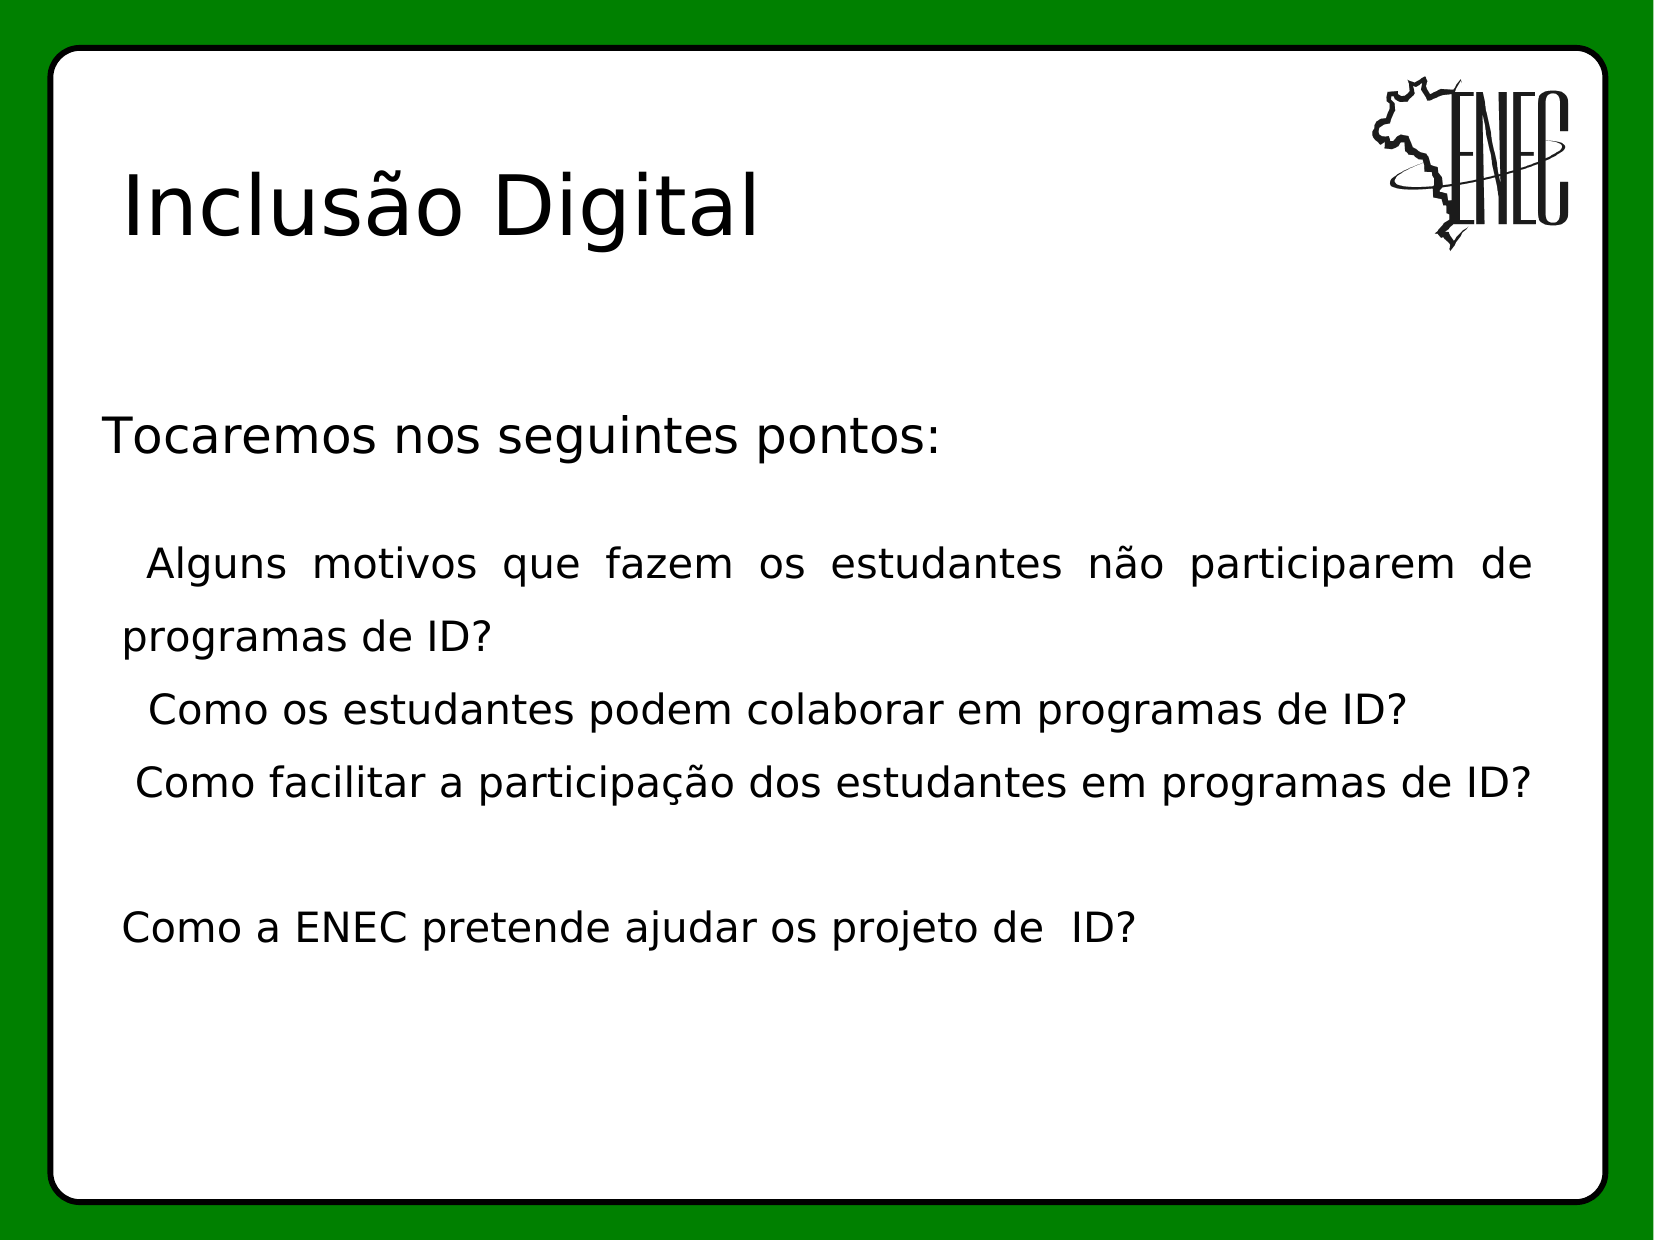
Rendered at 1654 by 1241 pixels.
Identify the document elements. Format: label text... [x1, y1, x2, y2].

list Alguns motivos que fazem os estudantes não participarem de programas de ID? Como os estudantes podem colaborar em programas de ID? Como facilitar a participação dos estudantes em programas de ID? Como a ENEC pretende ajudar os projeto de ID? [121, 516, 1534, 1016]
picture [1367, 71, 1574, 273]
title Inclusão Digital [121, 102, 1534, 311]
list Tocaremos nos seguintes pontos: [101, 377, 1263, 524]
